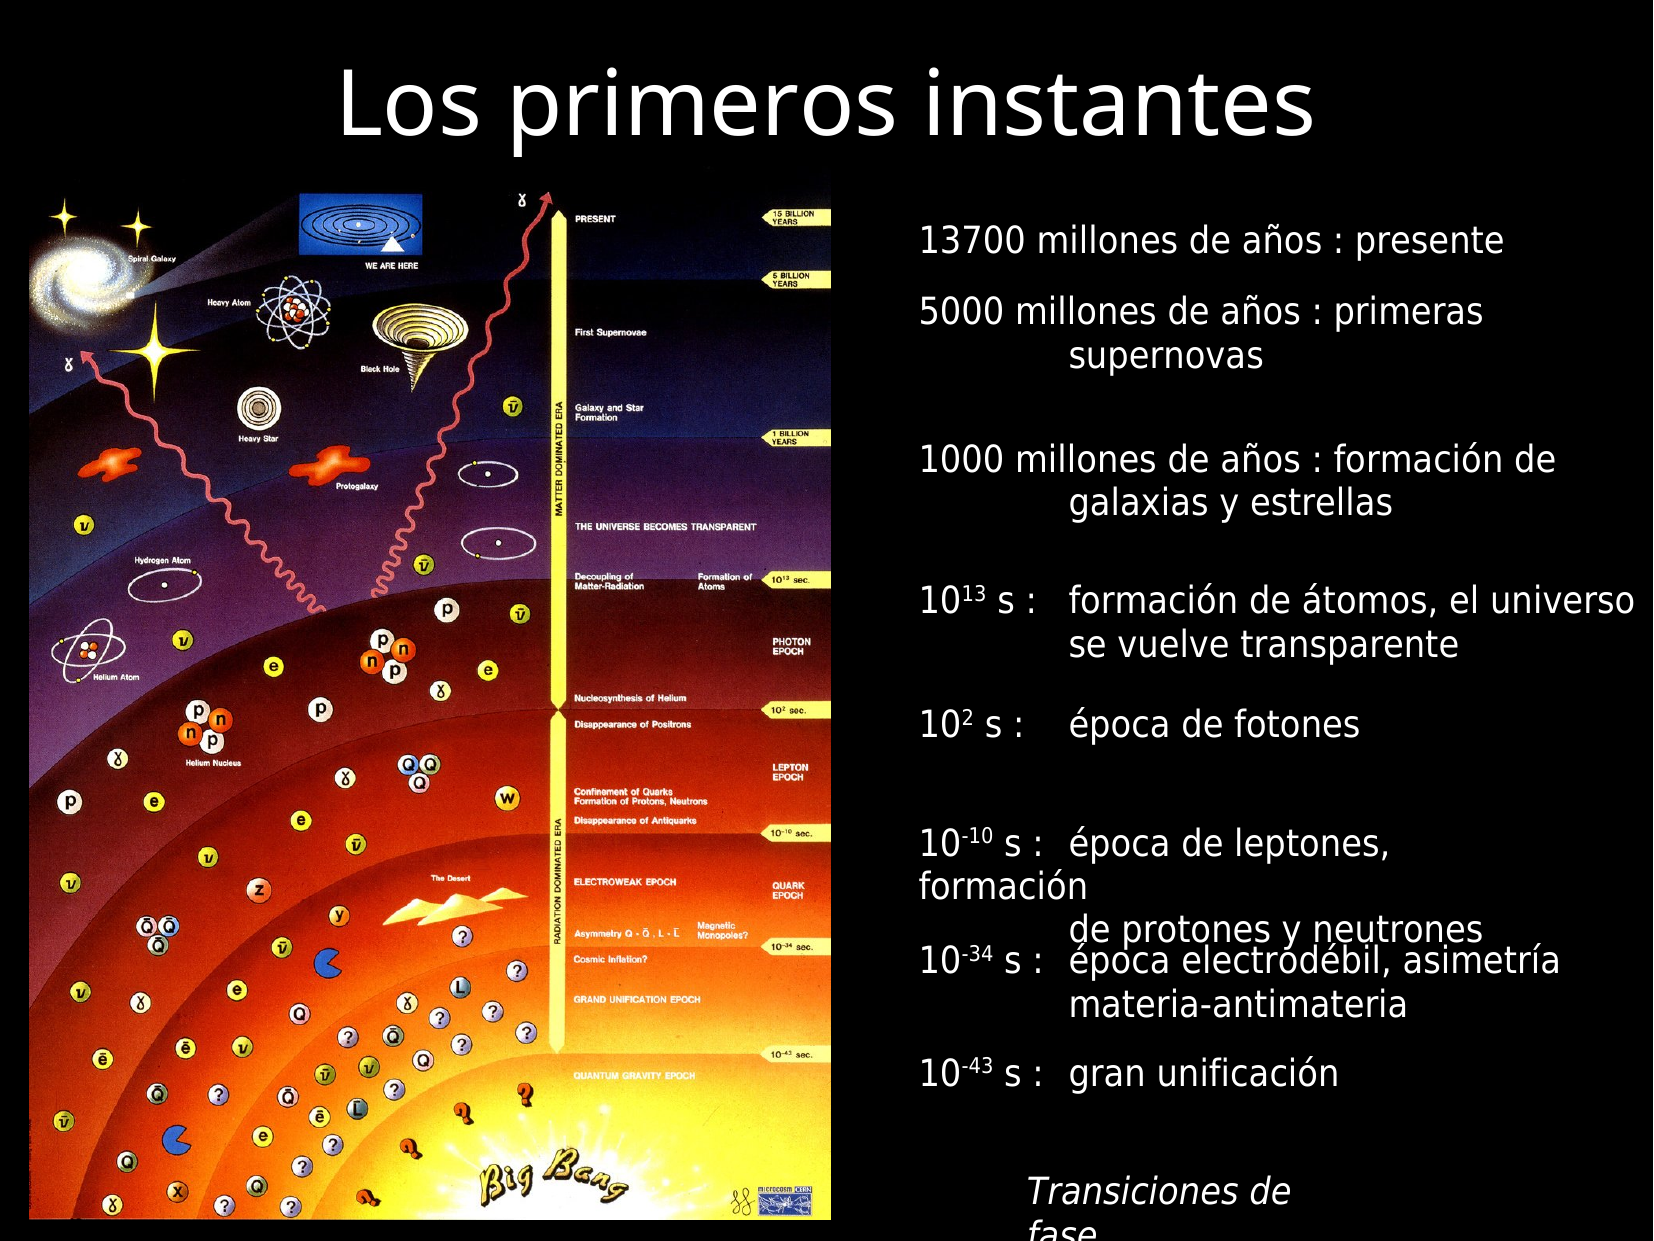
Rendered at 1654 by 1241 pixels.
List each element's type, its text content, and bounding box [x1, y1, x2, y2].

text_box 10-10 s : época de leptones, formación de protones y neutrones [903, 813, 1579, 917]
text_box 10-34 s : época electrodébil, asimetría materia-antimateria [903, 931, 1579, 1035]
text_box 1013 s : formación de átomos, el universo se vuelve transparente [903, 571, 1653, 675]
picture [29, 166, 831, 1220]
text_box 1000 millones de años : formación de galaxias y estrellas [903, 430, 1653, 532]
text_box Transiciones de fase [1012, 1162, 1388, 1221]
text_box 5000 millones de años : primeras supernovas [903, 282, 1653, 385]
title Los primeros instantes [82, 3, 1571, 197]
text_box 13700 millones de años : presente [903, 211, 1653, 271]
text_box 10-43 s : gran unificación [903, 1044, 1579, 1104]
text_box 102 s : época de fotones [903, 695, 1579, 756]
